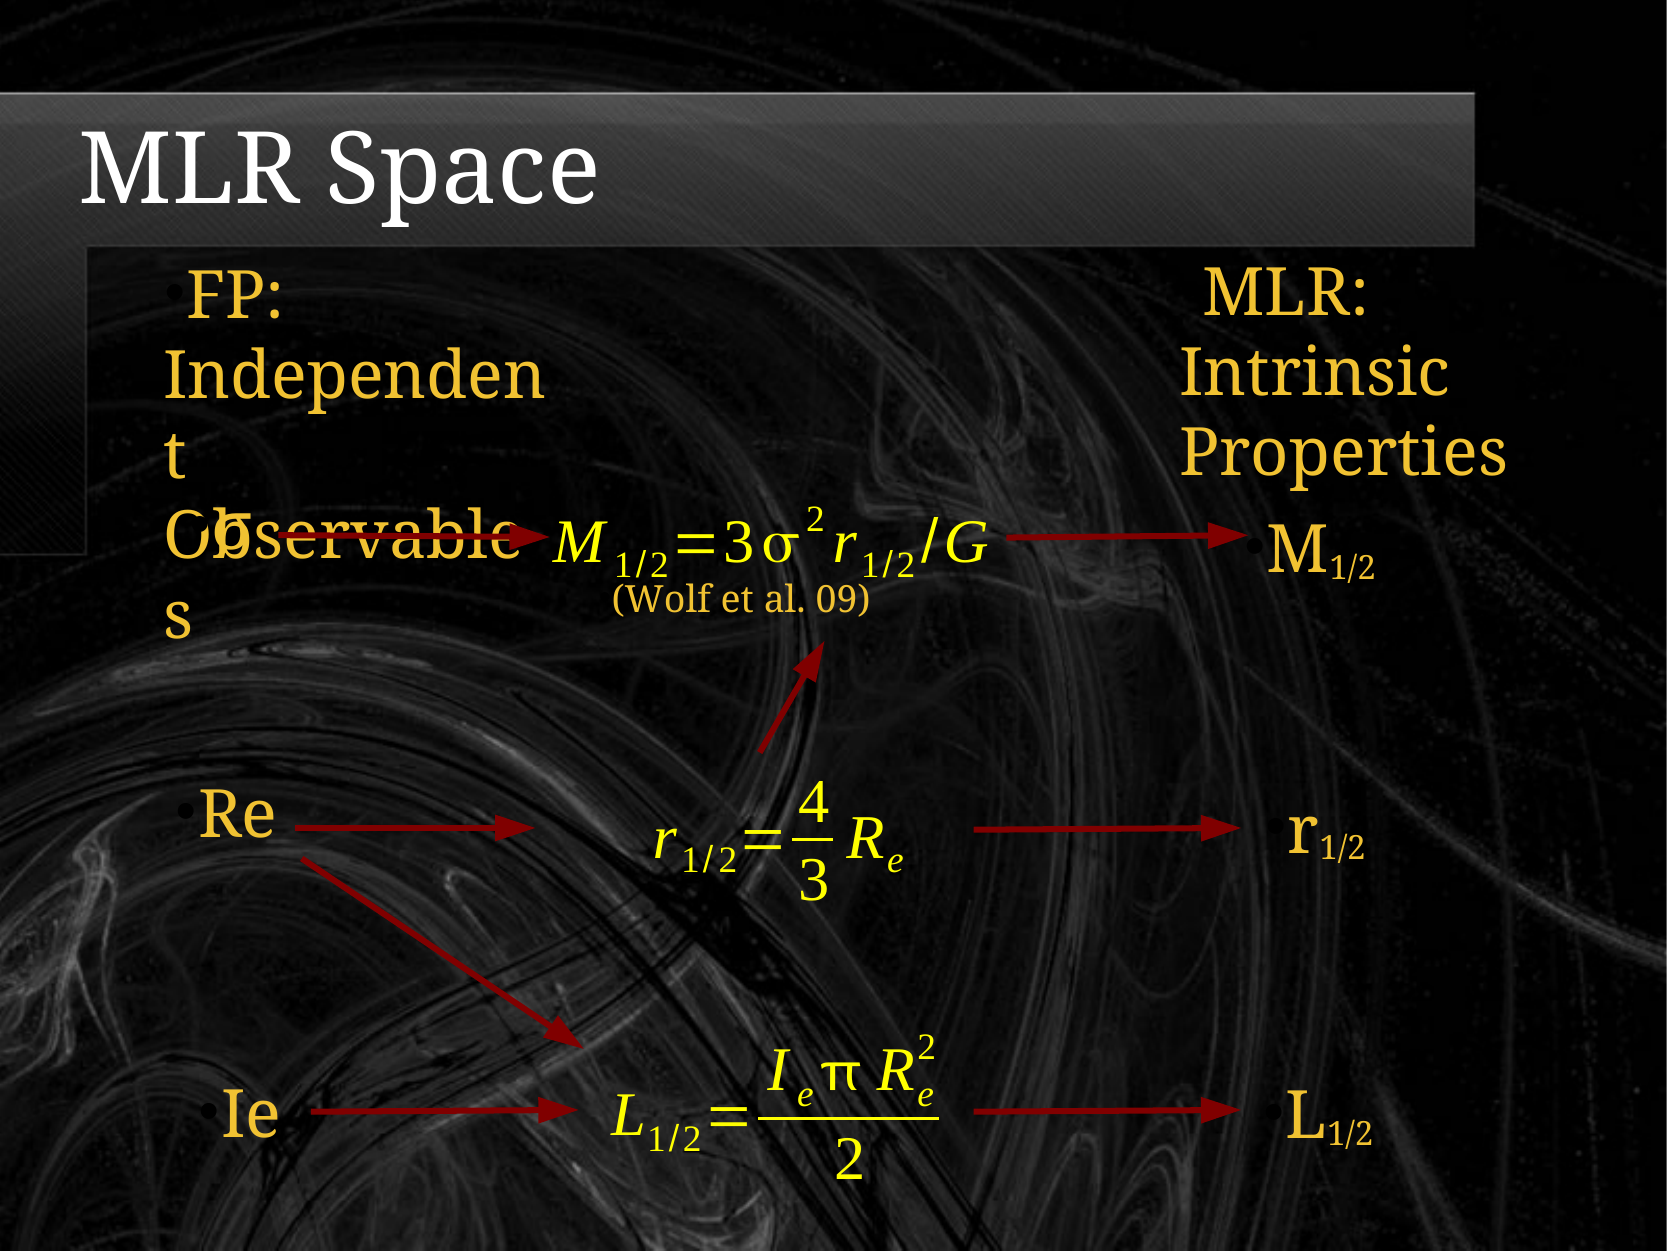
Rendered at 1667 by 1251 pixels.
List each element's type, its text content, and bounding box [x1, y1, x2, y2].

text_box Re [160, 763, 527, 859]
chart [600, 1026, 949, 1192]
text_box FP: Independent Observables [148, 244, 564, 499]
text_box r1/2 [1249, 778, 1617, 901]
text_box M1/2 [1228, 498, 1596, 620]
text_box MLR: Intrinsic Properties [1164, 241, 1532, 497]
picture [0, 0, 1667, 1251]
title MLR Space [78, 99, 1665, 250]
text_box Ie [183, 1063, 550, 1159]
chart [542, 499, 995, 586]
text_box σ [173, 476, 541, 571]
text_box L1/2 [1247, 1065, 1614, 1187]
text_box (Wolf et al. 09) [583, 567, 981, 628]
chart [645, 766, 911, 914]
